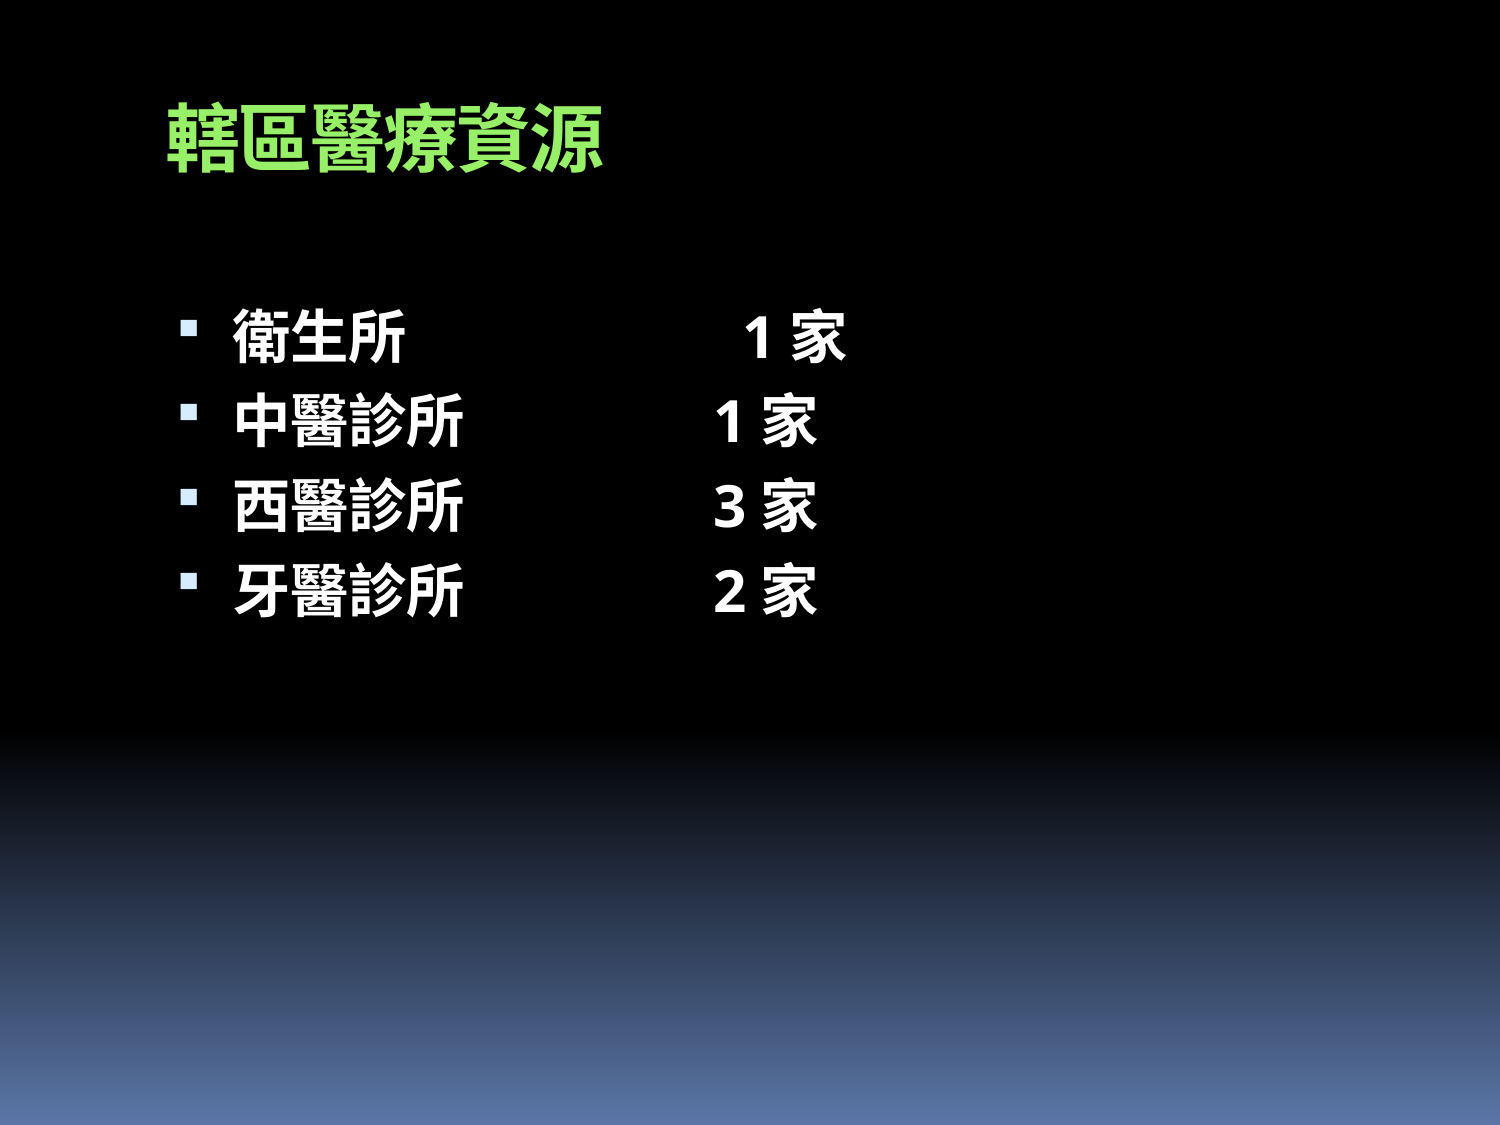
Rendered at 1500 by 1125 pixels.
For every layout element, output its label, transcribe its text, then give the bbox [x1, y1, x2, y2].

list 衛生所 1家 中醫診所 1家 西醫診所 3家 牙醫診所 2家 [150, 292, 1425, 1043]
title 轄區醫療資源 [150, 83, 1425, 234]
